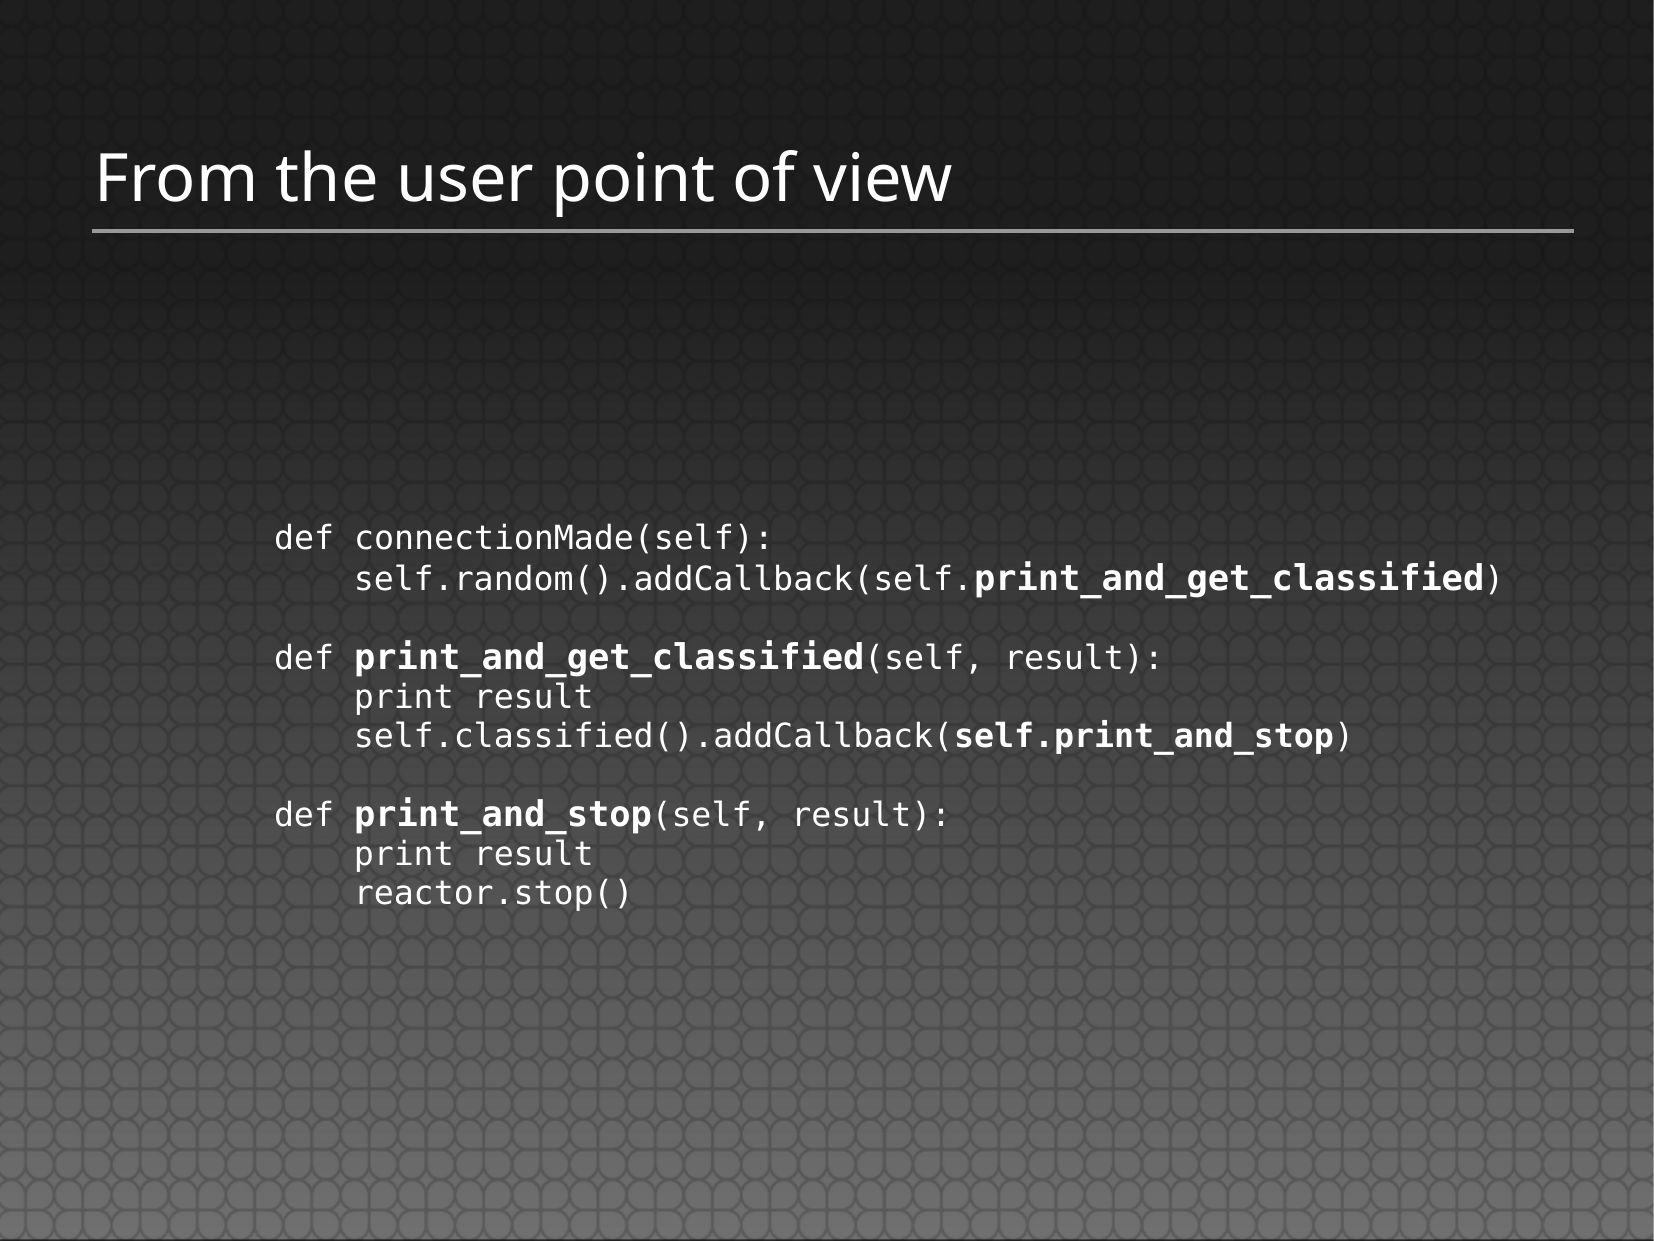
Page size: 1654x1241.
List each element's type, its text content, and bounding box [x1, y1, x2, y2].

title From the user point of view [94, 100, 1426, 251]
picture [0, 0, 1654, 1241]
title def connectionMade(self): self.random().addCallback(self.print_and_get_classified) def print_and_get_classified(self, result): print result self.classified().addCallback(self.print_and_stop) def print_and_stop(self, result): print result reactor.stop() [194, 287, 1509, 1105]
